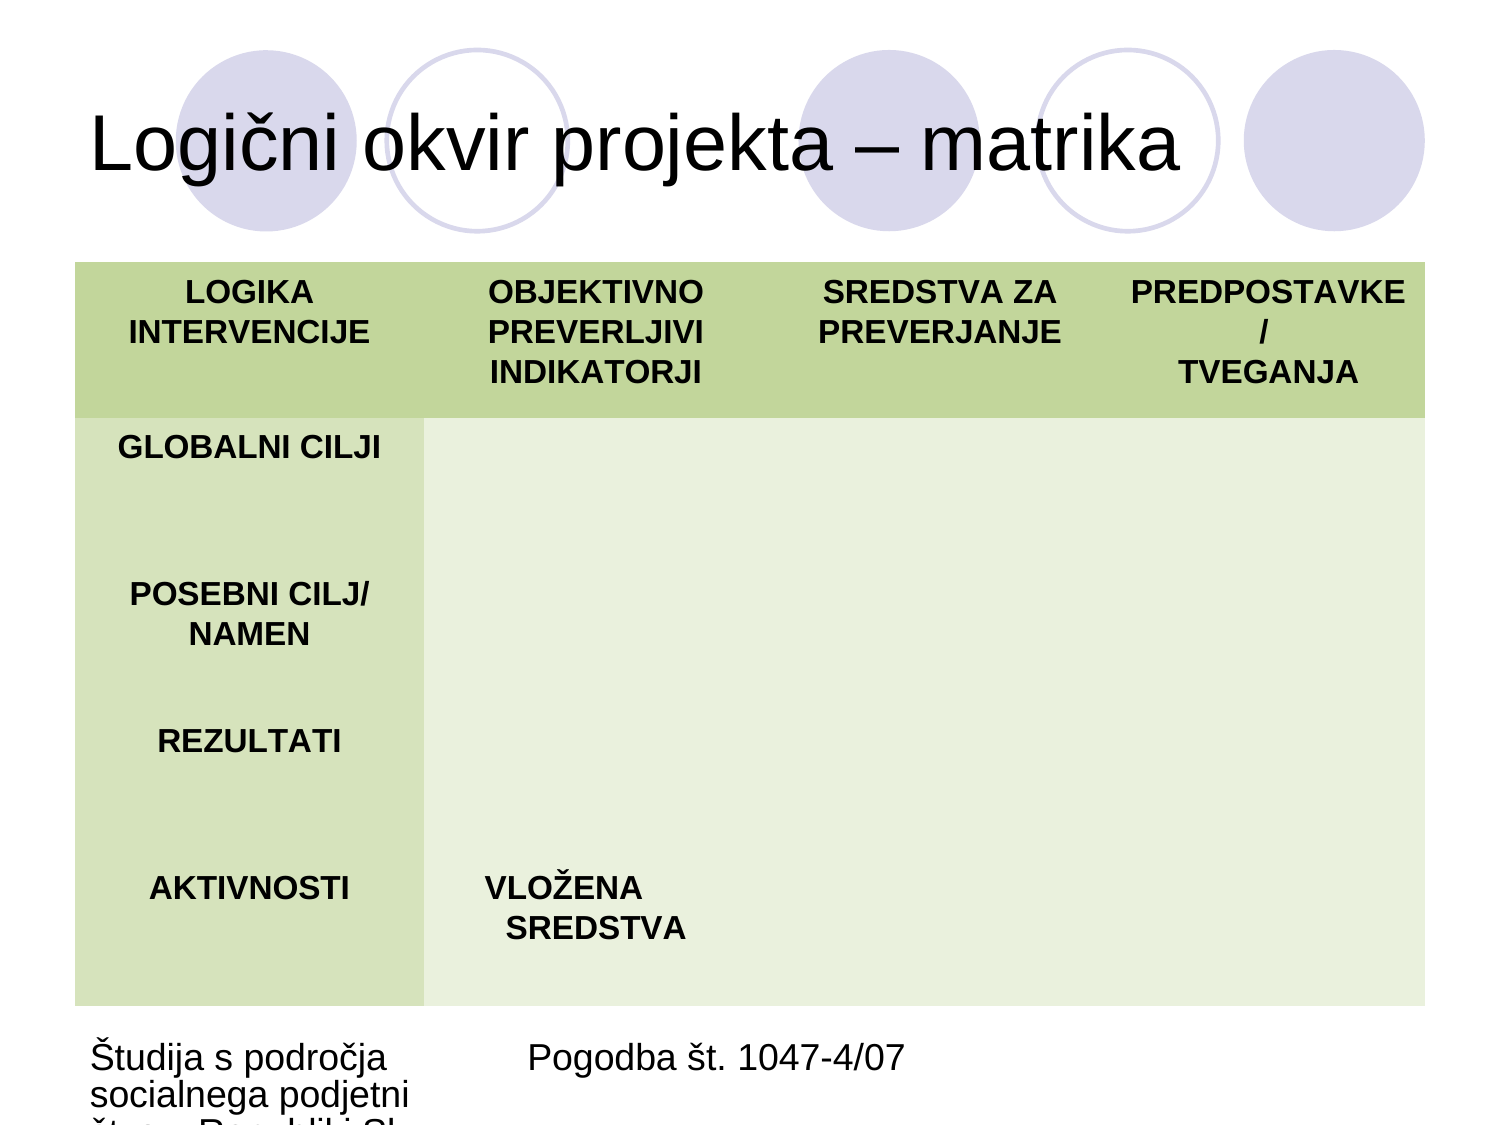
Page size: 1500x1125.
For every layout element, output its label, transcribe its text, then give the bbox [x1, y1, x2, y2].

table_header OBJEKTIVNO PREVERLJIVI INDIKATORJI [424, 262, 768, 418]
table_cell [1112, 565, 1425, 712]
table_cell [768, 418, 1112, 565]
table_cell [768, 712, 1112, 859]
table_cell [768, 565, 1112, 712]
table_cell [424, 712, 768, 859]
table_cell [1112, 859, 1425, 1006]
table_cell [424, 565, 768, 712]
table_header SREDSTVA ZA PREVERJANJE [768, 262, 1112, 418]
table_cell AKTIVNOSTI [75, 859, 424, 1006]
table_header LOGIKA INTERVENCIJE [75, 262, 424, 418]
table_cell VLOŽENA SREDSTVA [424, 859, 768, 1006]
table_header PREDPOSTAVKE/ TVEGANJA [1112, 262, 1425, 418]
table_cell [424, 418, 768, 565]
table_cell [768, 859, 1112, 1006]
table_cell [1112, 712, 1425, 859]
table_cell GLOBALNI CILJI [75, 418, 424, 565]
table_cell POSEBNI CILJ/ NAMEN [75, 565, 424, 712]
table_cell REZULTATI [75, 712, 424, 859]
title Logični okvir projekta – matrika [75, 45, 1426, 233]
table_cell [1112, 418, 1425, 565]
